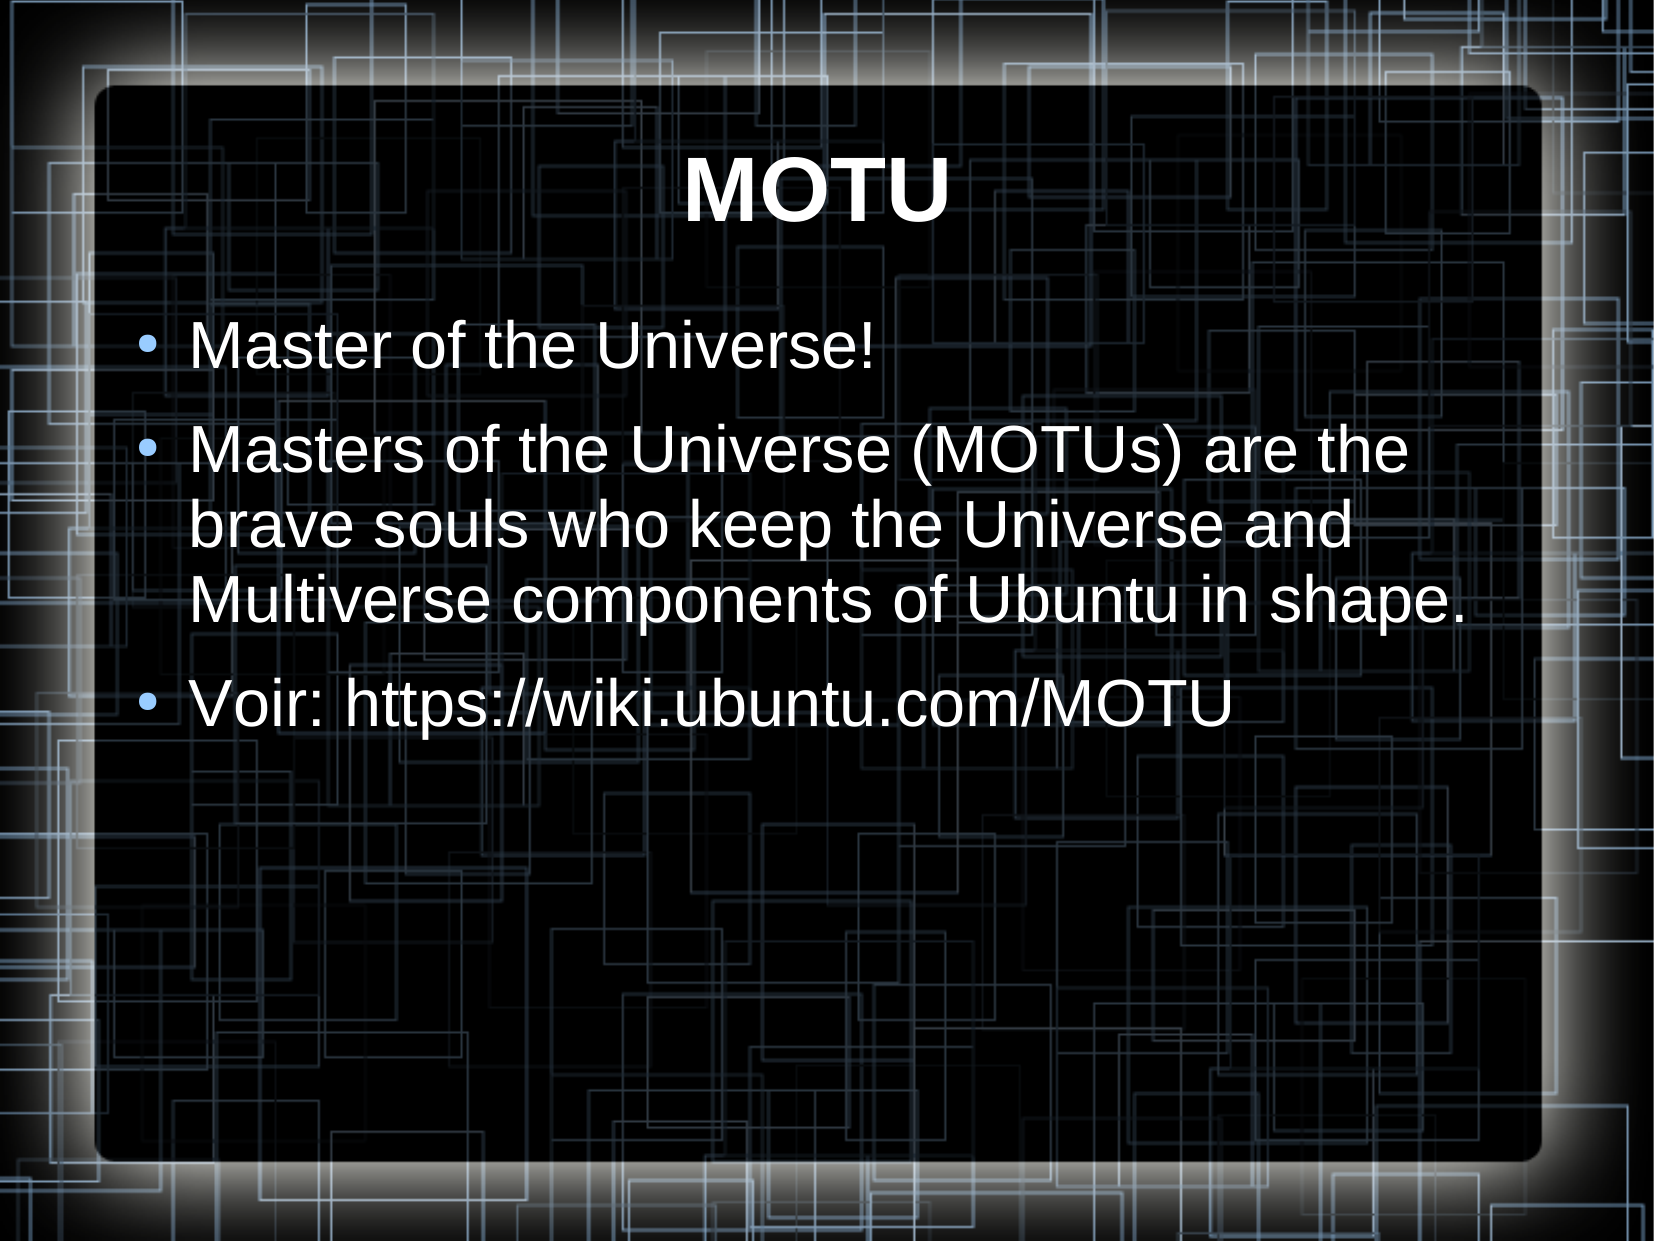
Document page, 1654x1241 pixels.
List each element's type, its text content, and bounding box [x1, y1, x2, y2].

title MOTU [106, 104, 1530, 277]
list Master of the Universe! Masters of the Universe (MOTUs) are the brave souls who keep the Universe and Multiverse components of Ubuntu in shape. Voir: https://wiki.ubuntu.com/MOTU [118, 307, 1512, 1112]
picture [0, 0, 1654, 1241]
